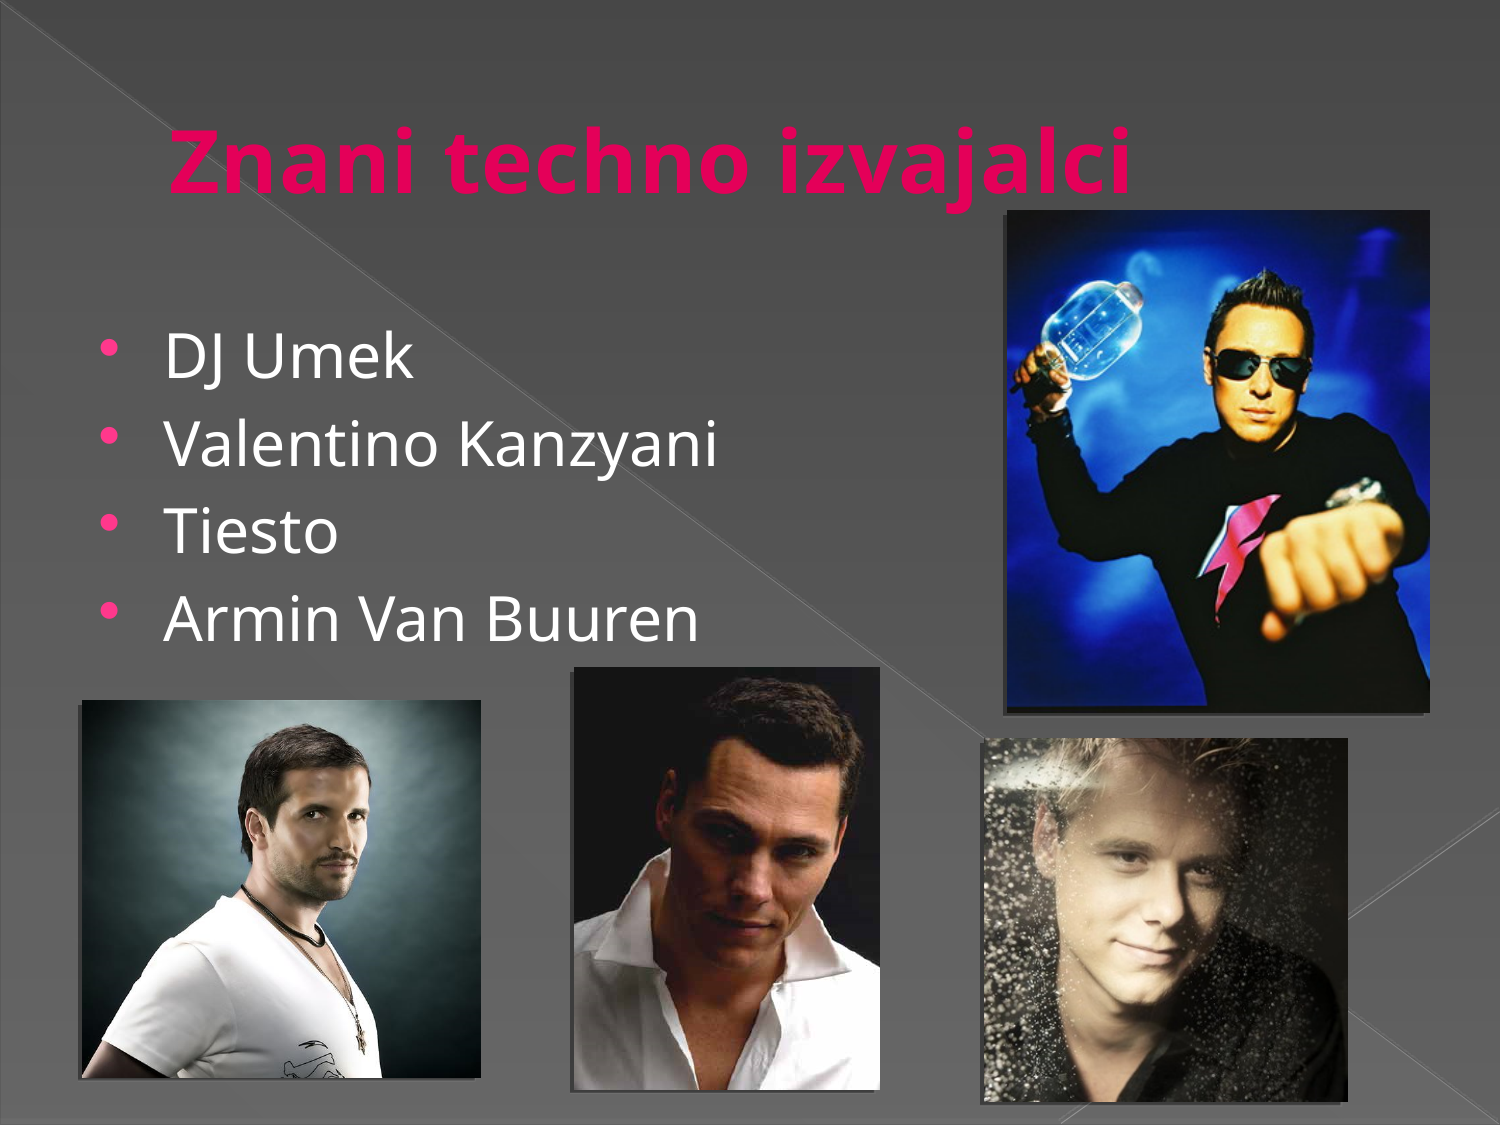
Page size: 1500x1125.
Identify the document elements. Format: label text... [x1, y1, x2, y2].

list DJ Umek Valentino Kanzyani Tiesto Armin Van Buuren [75, 308, 1425, 1059]
picture [82, 700, 481, 1079]
picture [984, 738, 1348, 1102]
title Znani techno izvajalci [75, 43, 1425, 274]
picture [1007, 210, 1430, 713]
picture [574, 667, 880, 1090]
